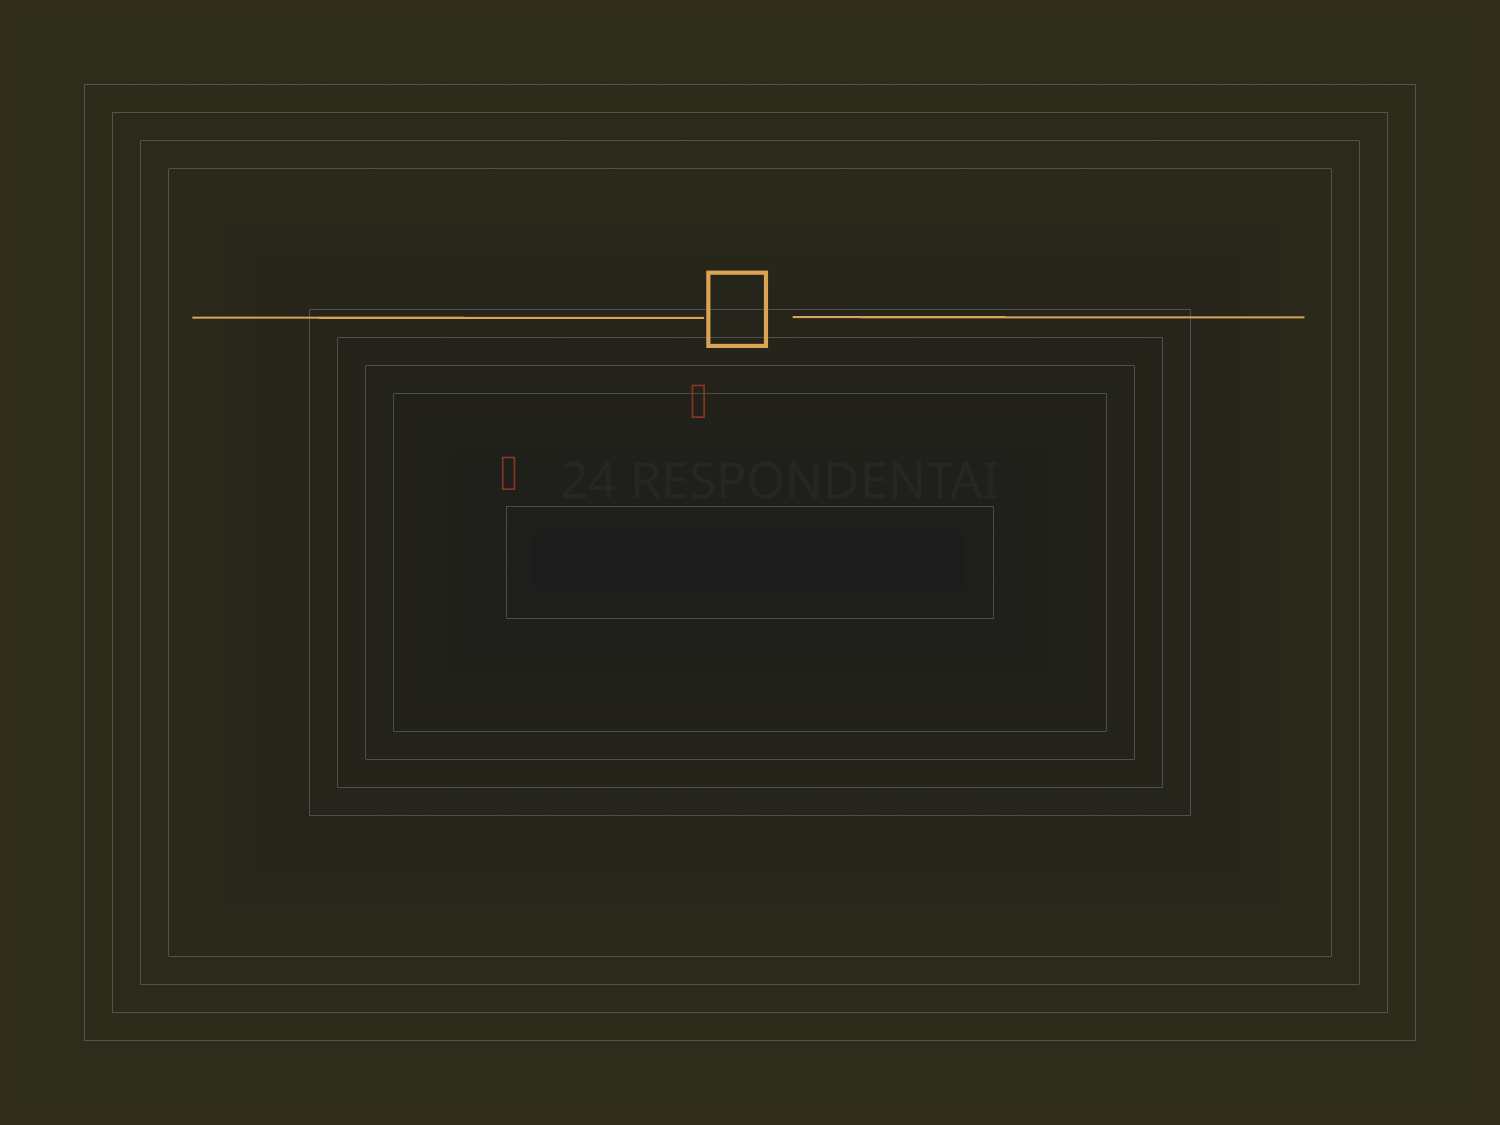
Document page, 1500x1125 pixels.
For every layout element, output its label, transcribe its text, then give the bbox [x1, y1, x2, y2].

list 24 RESPONDENTAI [114, 368, 1386, 1005]
